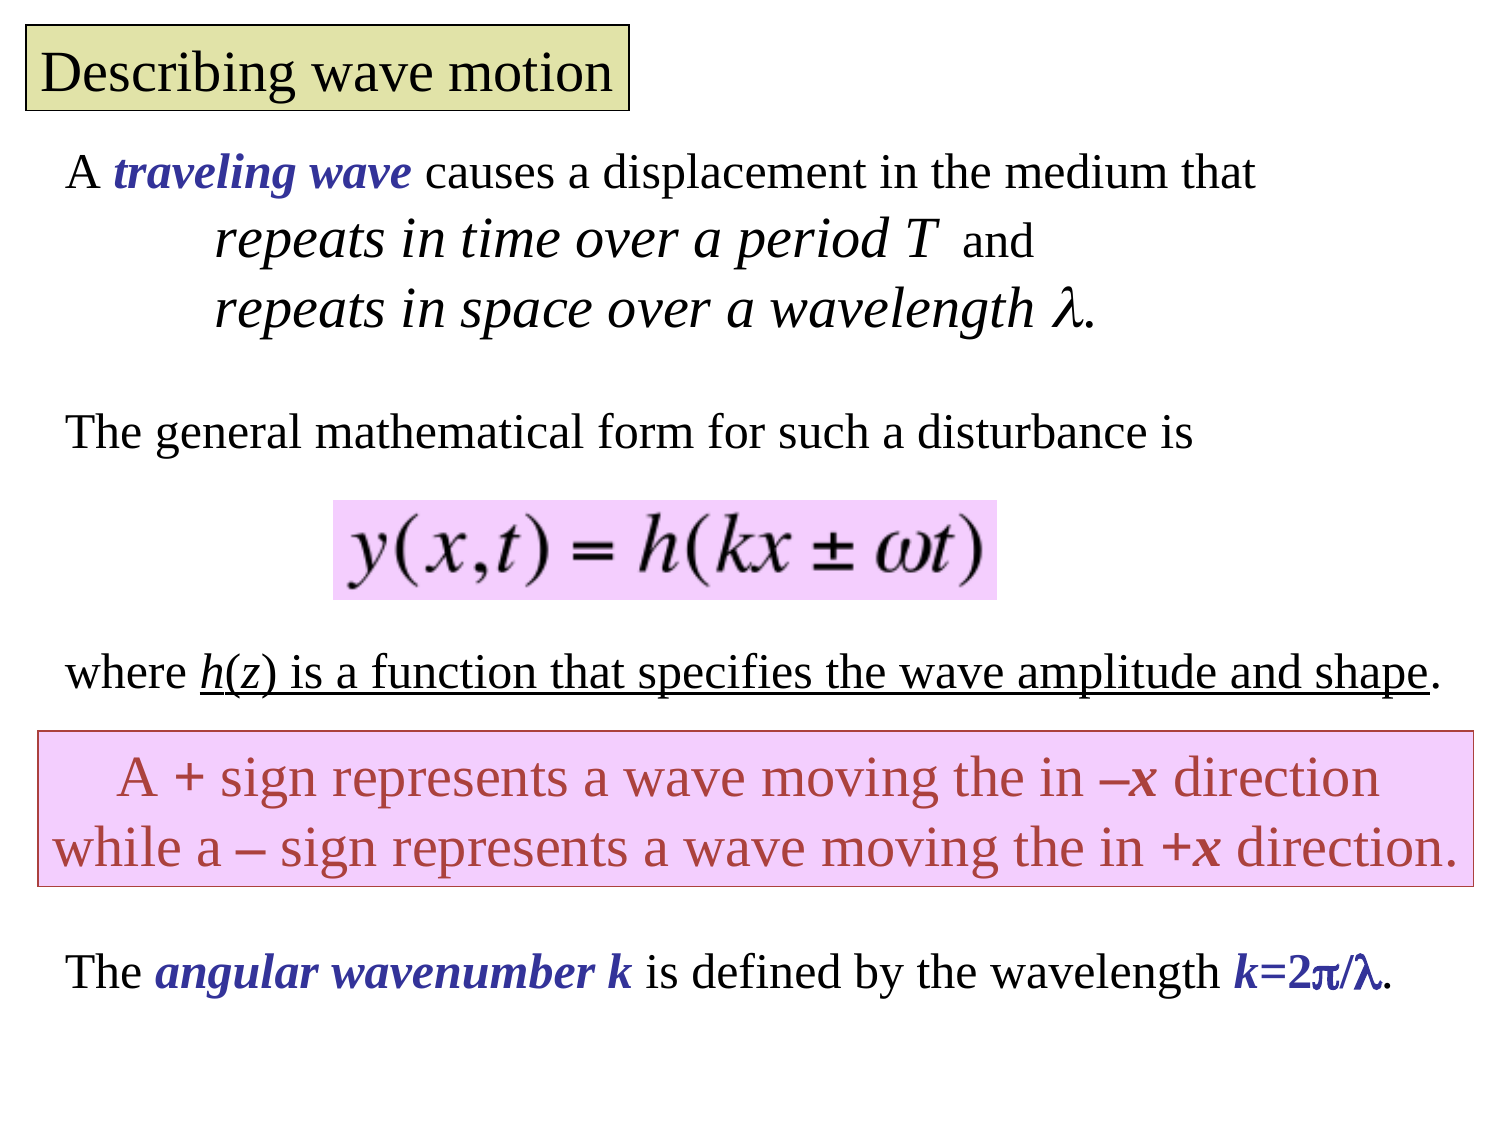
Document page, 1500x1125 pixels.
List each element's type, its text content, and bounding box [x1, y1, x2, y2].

text_box A traveling wave causes a displacement in the medium that repeats in time over a period T and repeats in space over a wavelength λ. The general mathematical form for such a disturbance is where h(z) is a function that specifies the wave amplitude and shape. The angular wavenumber k is defined by the wavelength k=2π/λ. [50, 131, 1476, 1007]
picture [333, 500, 997, 601]
text_box A + sign represents a wave moving the in –x direction while a – sign represents a wave moving the in +x direction. [37, 730, 1474, 887]
text_box Describing wave motion [26, 24, 629, 111]
